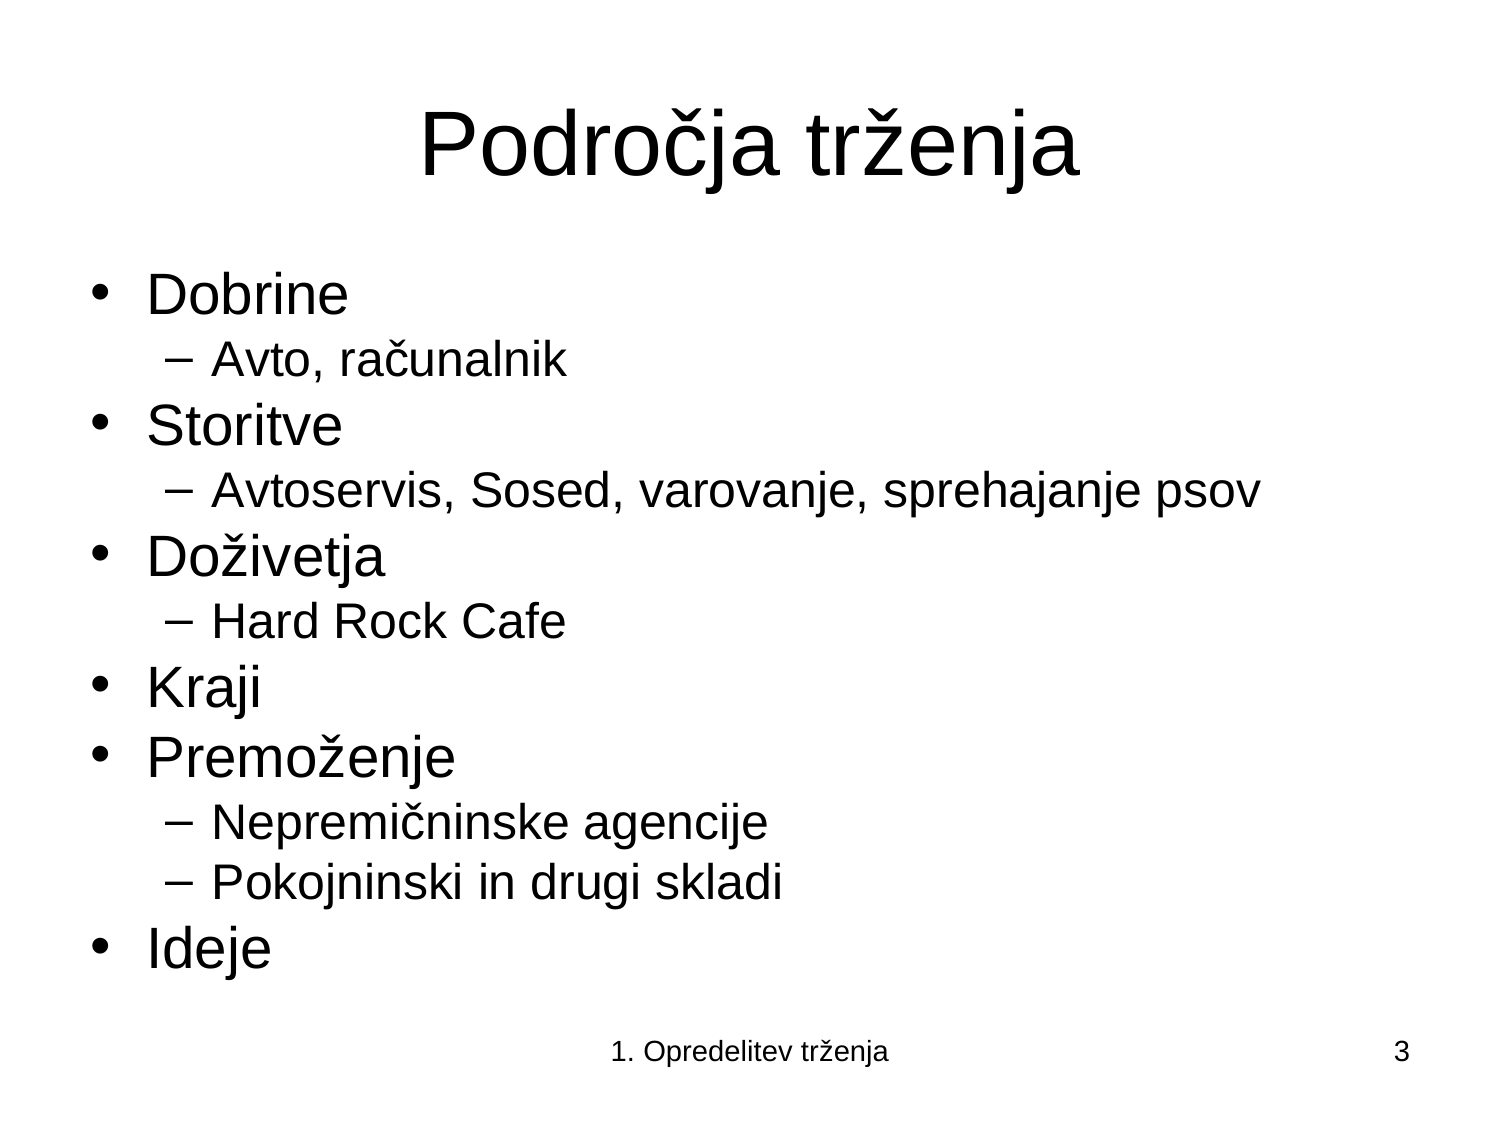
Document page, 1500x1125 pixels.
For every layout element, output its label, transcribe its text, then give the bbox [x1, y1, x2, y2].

list Dobrine Avto, računalnik Storitve Avtoservis, Sosed, varovanje, sprehajanje psov Doživetja Hard Rock Cafe Kraji Premoženje Nepremičninske agencije Pokojninski in drugi skladi Ideje [75, 262, 1426, 1006]
text_box <number> [1074, 1024, 1426, 1103]
text_box 1. Opredelitev trženja [512, 1024, 988, 1103]
title Področja trženja [75, 45, 1426, 233]
